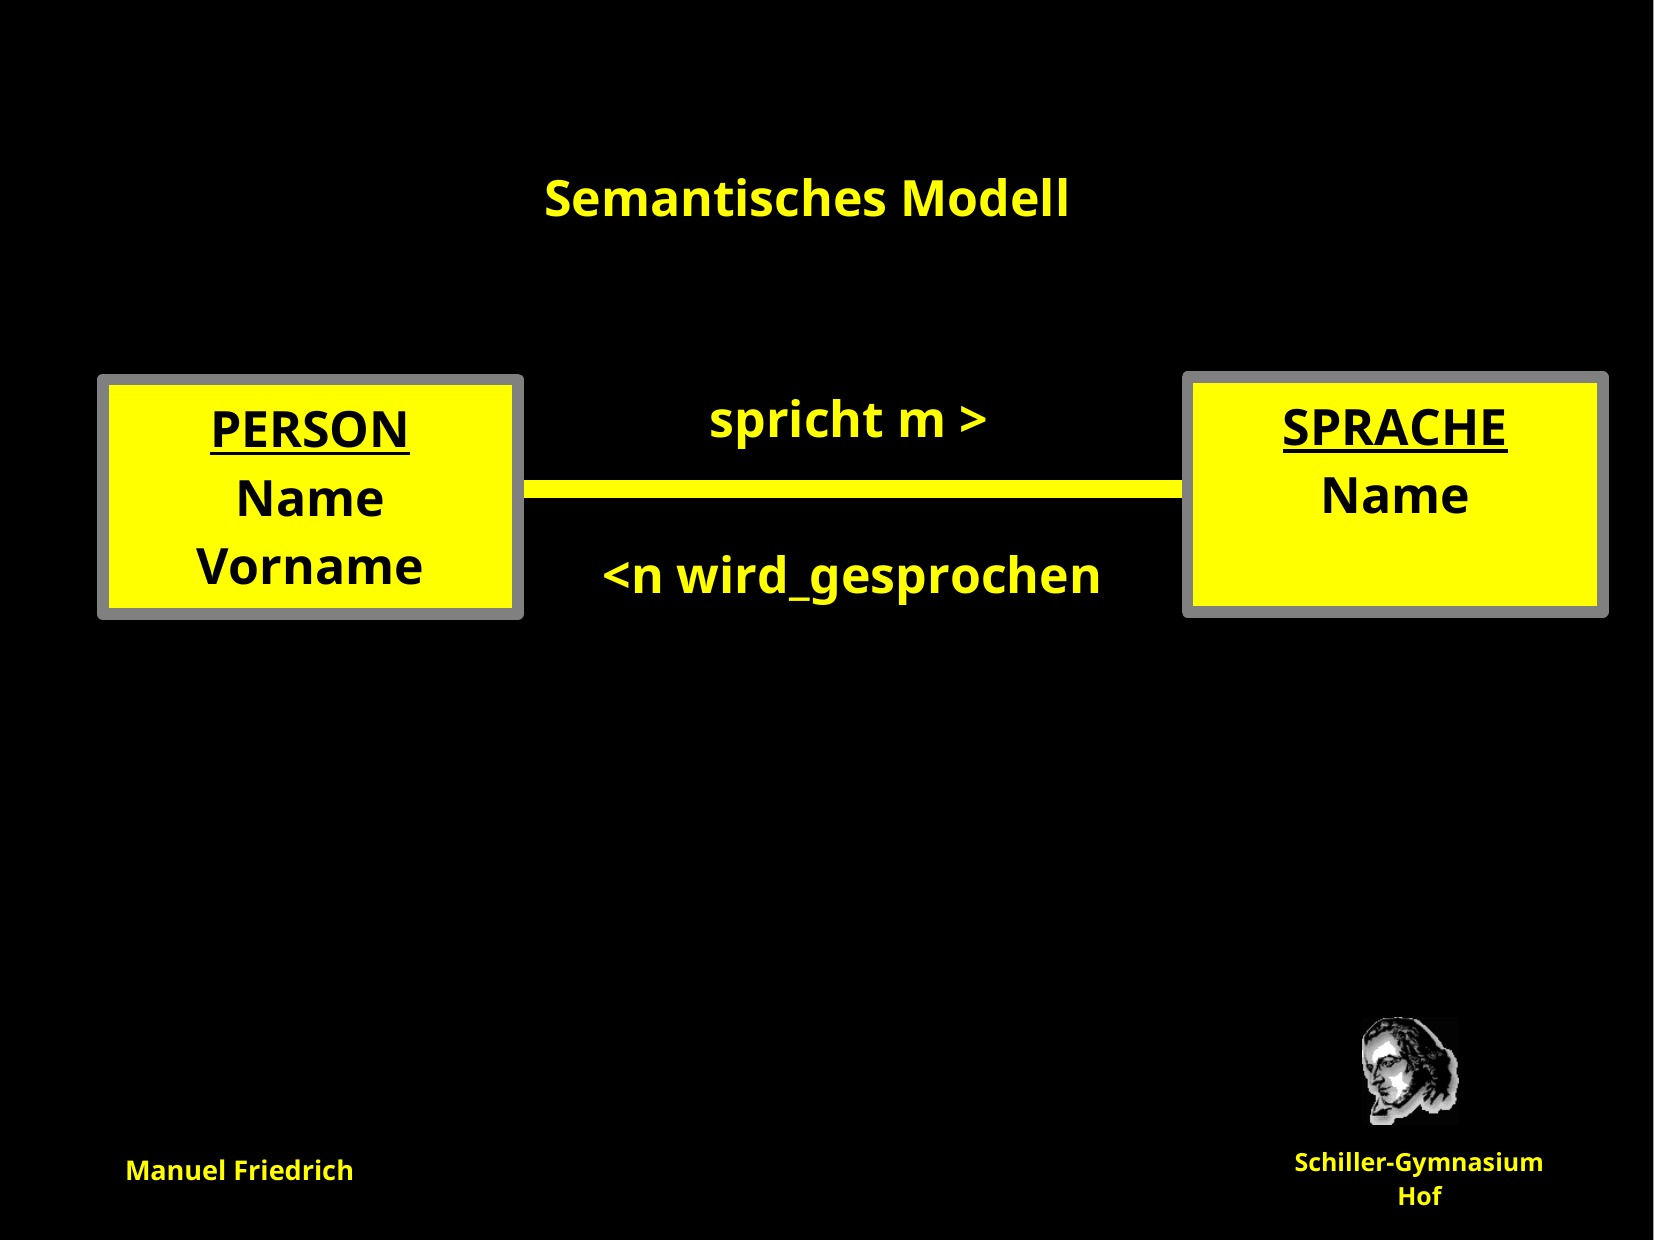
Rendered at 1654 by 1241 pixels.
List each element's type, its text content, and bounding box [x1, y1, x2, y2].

picture [1362, 1017, 1459, 1125]
text_box PERSON Name Vorname [102, 379, 518, 614]
text_box spricht m > [709, 384, 1000, 446]
text_box Semantisches Modell [544, 162, 1211, 268]
text_box Manuel Friedrich [124, 1151, 357, 1185]
text_box Schiller-Gymnasium Hof [1294, 1145, 1549, 1206]
text_box SPRACHE Name [1187, 377, 1603, 612]
text_box <n wird_gesprochen [602, 540, 1124, 602]
